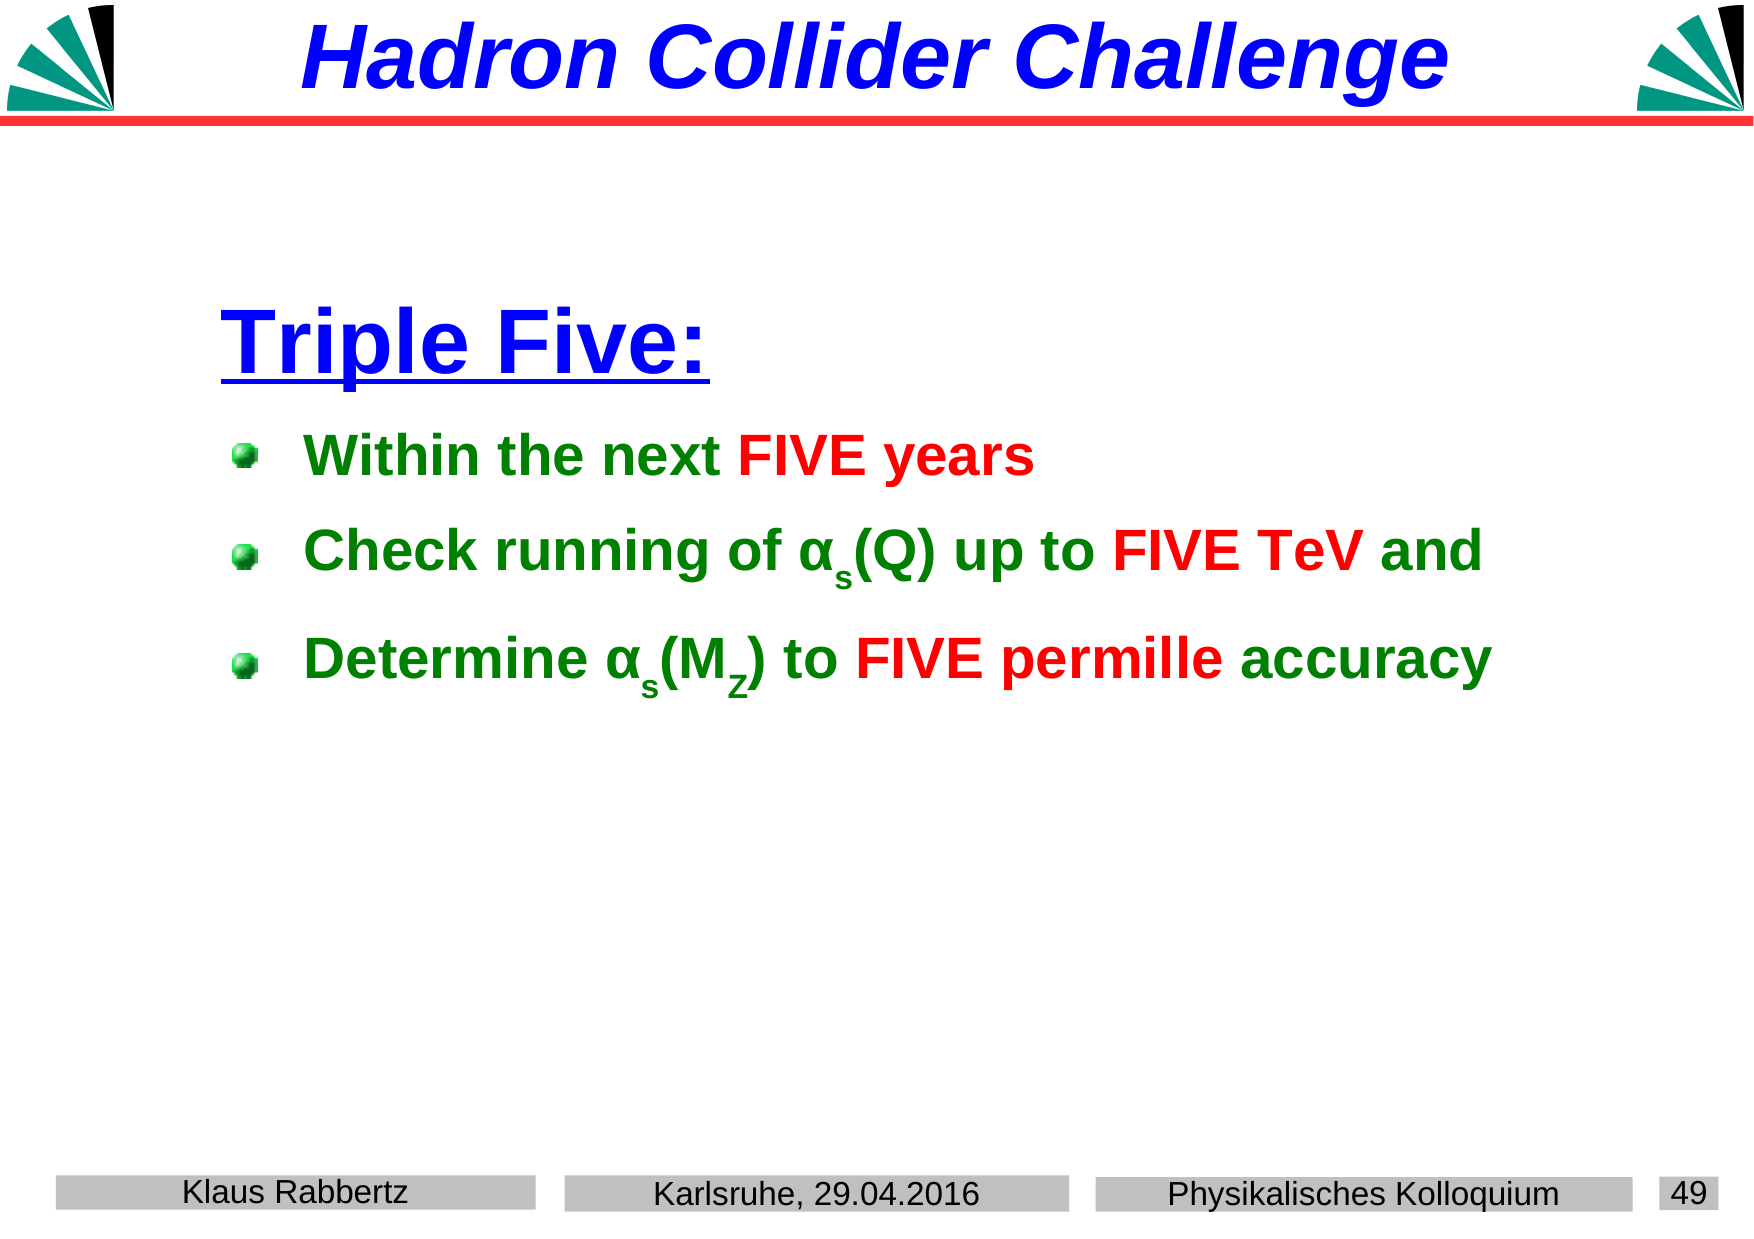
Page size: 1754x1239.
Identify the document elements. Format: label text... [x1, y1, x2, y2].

list Triple Five: Within the next FIVE years Check running of αs(Q) up to FIVE TeV and Determine αs(MZ) to FIVE permille accuracy [220, 291, 1533, 707]
picture [1637, 5, 1744, 112]
picture [7, 5, 114, 112]
title Hadron Collider Challenge [129, 0, 1622, 114]
